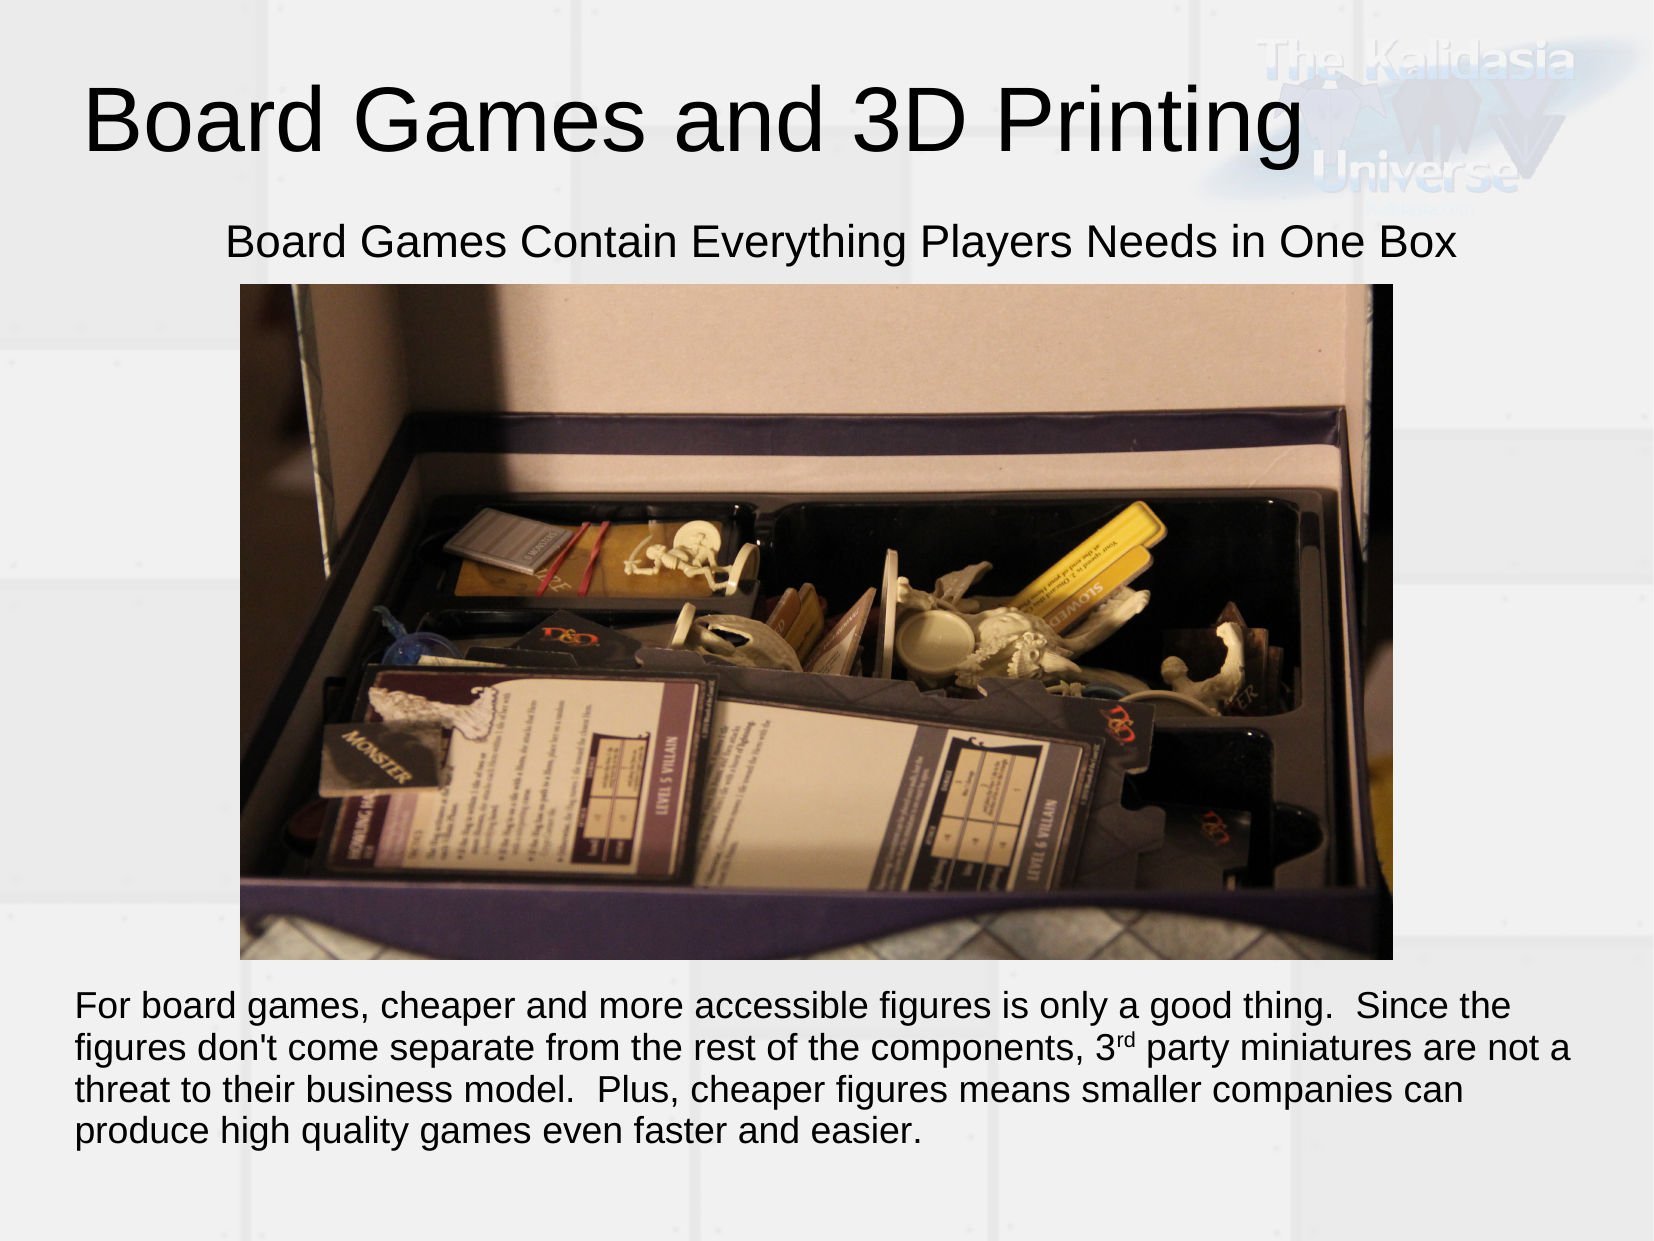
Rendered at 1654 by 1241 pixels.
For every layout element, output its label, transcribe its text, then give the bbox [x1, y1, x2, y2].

picture [0, 0, 1654, 1241]
title Board Games and 3D Printing [82, 59, 1571, 176]
text_box For board games, cheaper and more accessible figures is only a good thing. Since the figures don't come separate from the rest of the components, 3rd party miniatures are not a threat to their business model. Plus, cheaper figures means smaller companies can produce high quality games even faster and easier. [59, 975, 1590, 1160]
text_box Board Games Contain Everything Players Needs in One Box [224, 210, 1605, 271]
